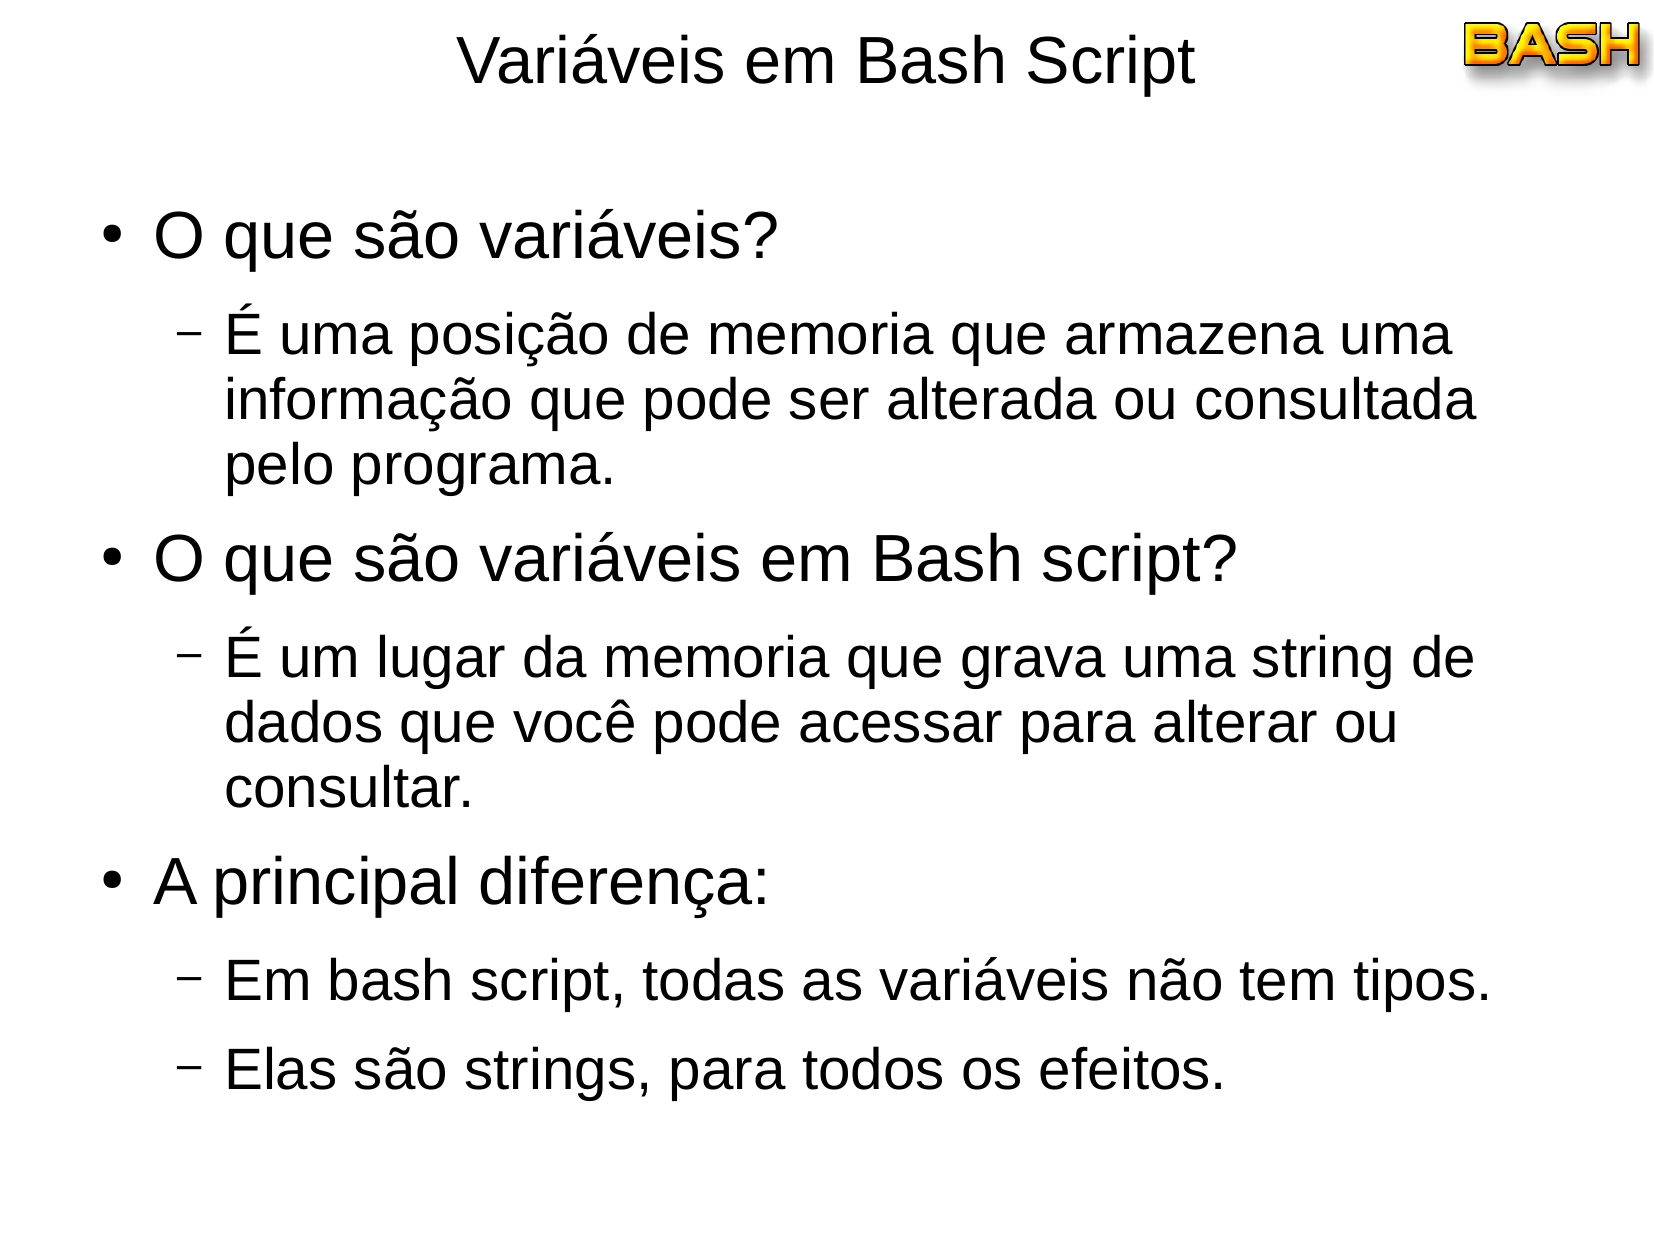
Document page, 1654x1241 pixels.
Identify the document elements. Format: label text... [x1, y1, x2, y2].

title Variáveis em Bash Script [82, 22, 1571, 98]
list O que são variáveis? É uma posição de memoria que armazena uma informação que pode ser alterada ou consultada pelo programa. O que são variáveis em Bash script? É um lugar da memoria que grava uma string de dados que você pode acessar para alterar ou consultar. A principal diferença: Em bash script, todas as variáveis não tem tipos. Elas são strings, para todos os efeitos. [82, 197, 1571, 1102]
picture [1450, 0, 1654, 96]
